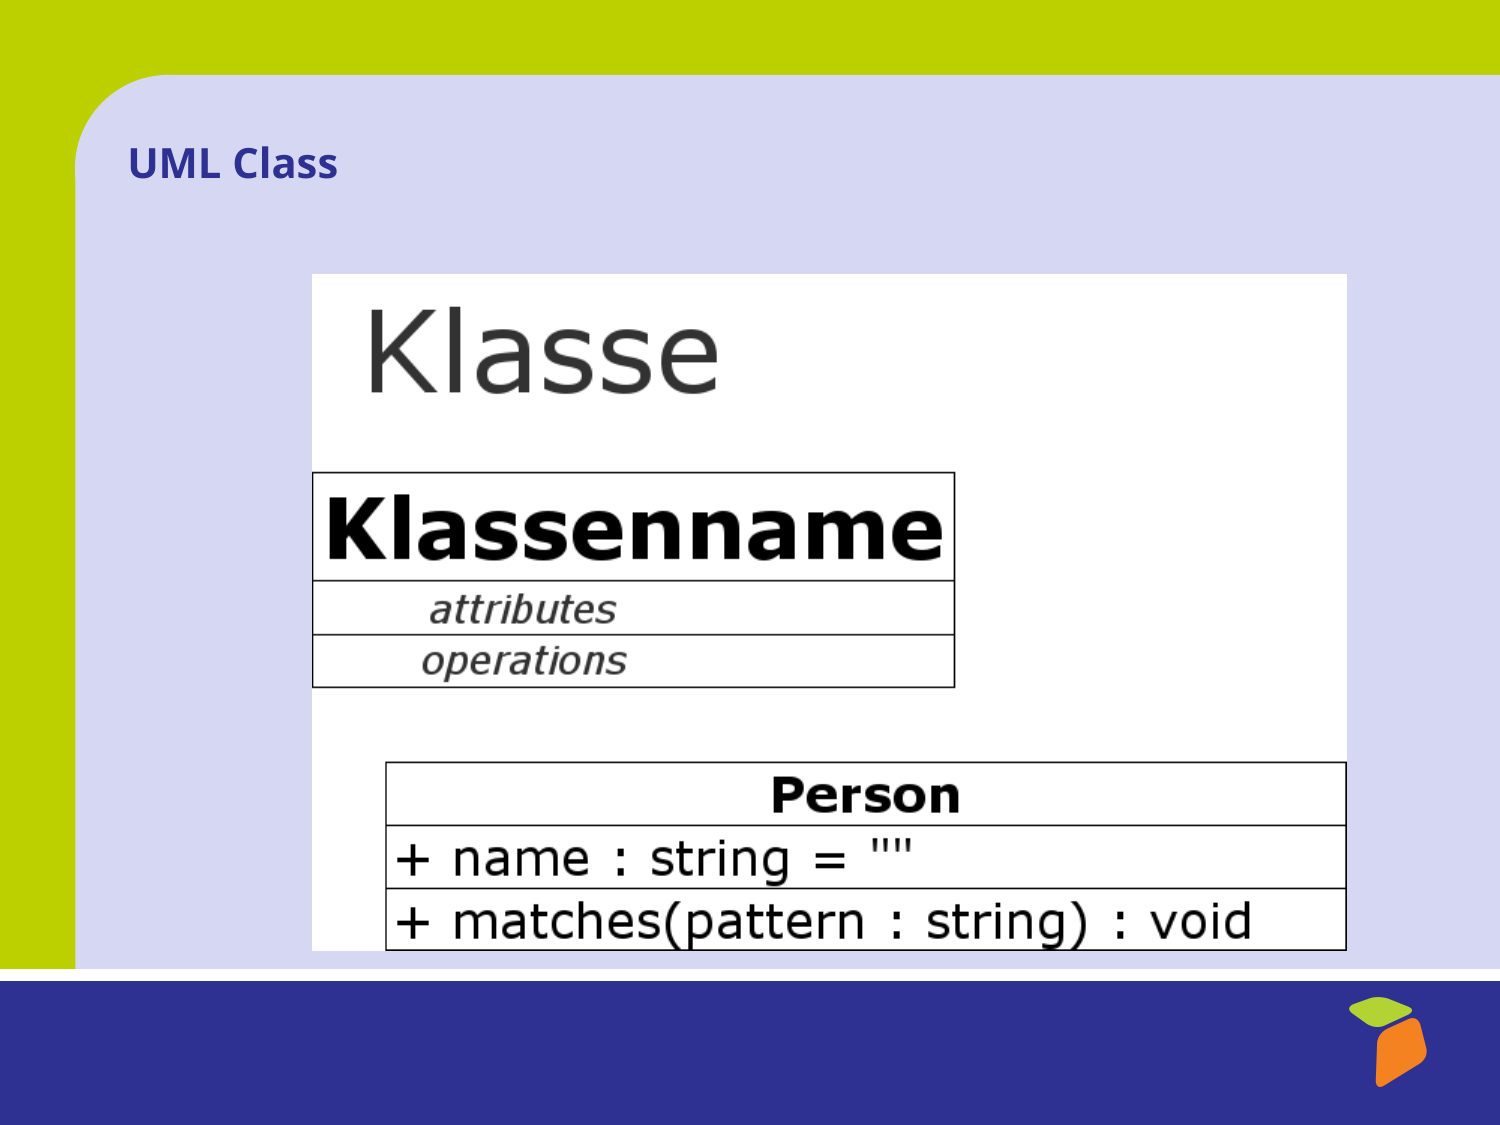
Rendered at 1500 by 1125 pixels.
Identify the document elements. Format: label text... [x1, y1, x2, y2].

picture [312, 274, 1347, 951]
title UML Class [112, 112, 1388, 213]
picture [0, 981, 1500, 1125]
